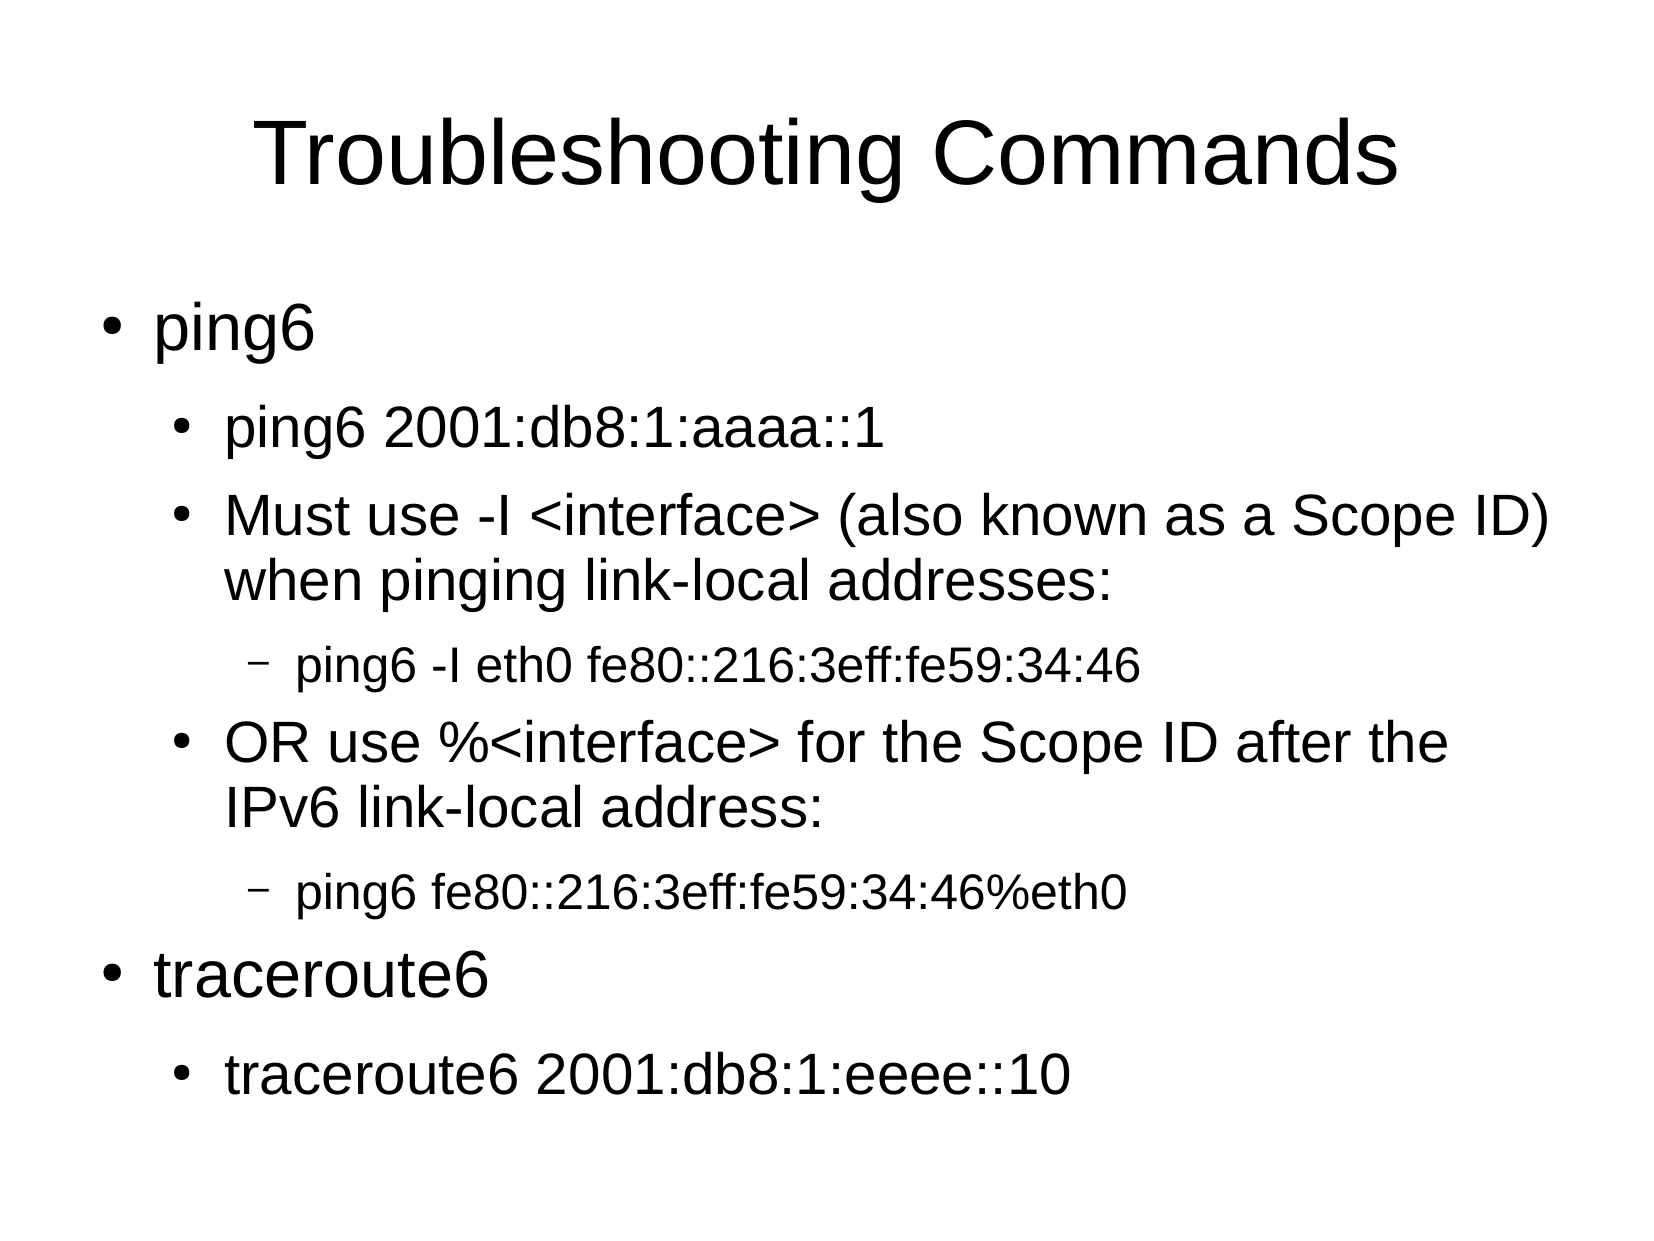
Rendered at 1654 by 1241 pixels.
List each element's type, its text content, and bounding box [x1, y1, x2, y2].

title Troubleshooting Commands [82, 56, 1571, 250]
list ping6 ping6 2001:db8:1:aaaa::1 Must use -I <interface> (also known as a Scope ID) when pinging link-local addresses: ping6 -I eth0 fe80::216:3eff:fe59:34:46 OR use %<interface> for the Scope ID after the IPv6 link-local address: ping6 fe80::216:3eff:fe59:34:46%eth0 traceroute6 traceroute6 2001:db8:1:eeee::10 [82, 290, 1571, 1107]
